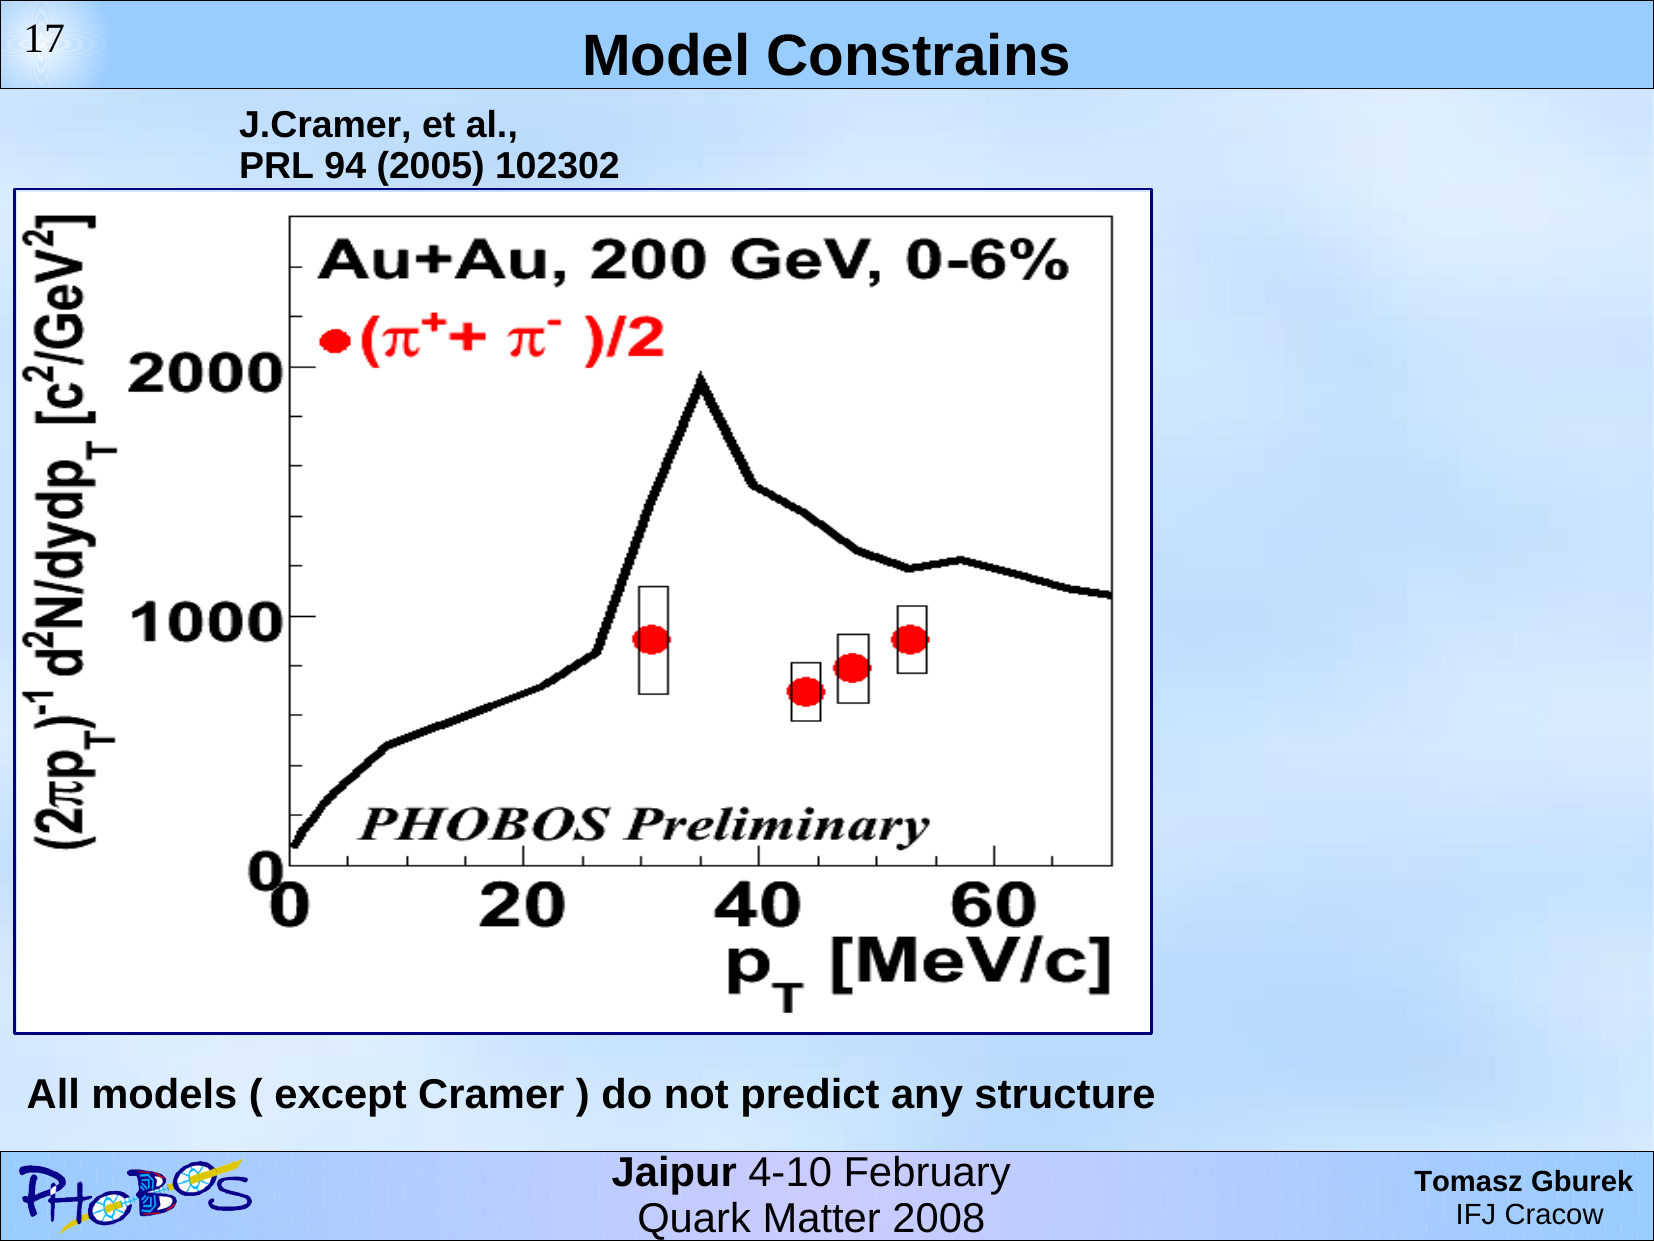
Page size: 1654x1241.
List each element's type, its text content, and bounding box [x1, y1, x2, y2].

text_box All models ( except Cramer ) do not predict any structure [11, 1062, 1282, 1126]
text_box J.Cramer, et al., PRL 94 (2005) 102302 [224, 190, 635, 195]
picture [0, 89, 1654, 1241]
title Model Constrains [261, 0, 1376, 112]
text_box J.Cramer, et al., PRL 94 (2005) 102302 [224, 95, 635, 188]
picture [16, 190, 1150, 1032]
